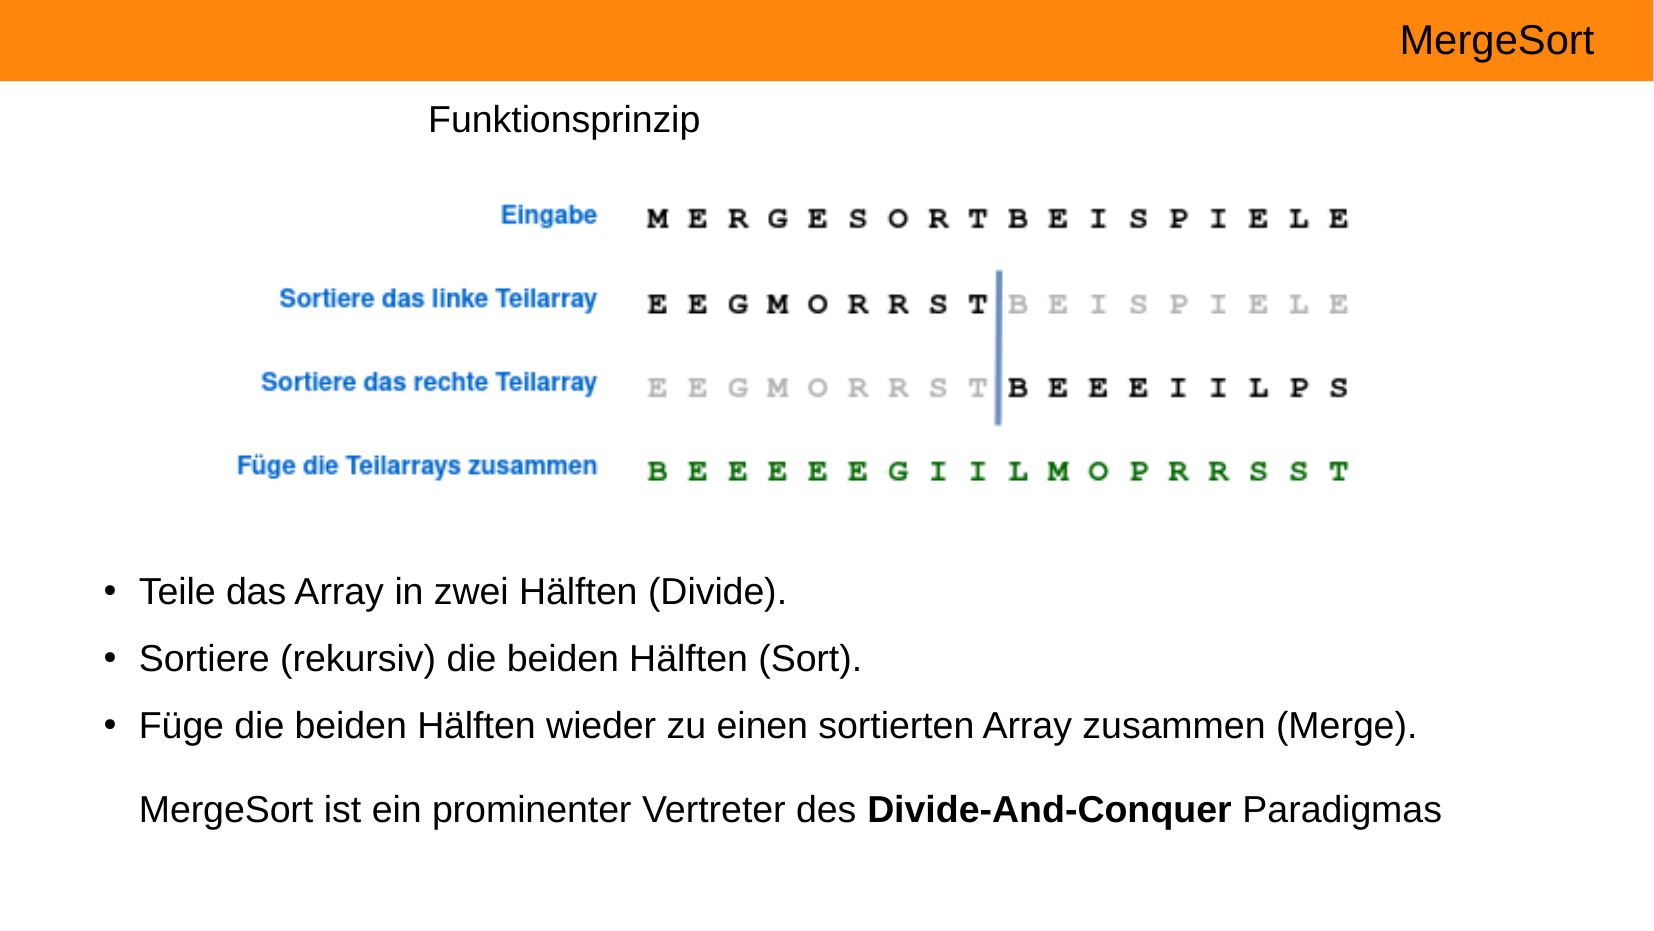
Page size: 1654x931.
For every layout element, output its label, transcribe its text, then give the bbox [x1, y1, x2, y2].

title MergeSort [0, 0, 1654, 82]
text_box Teile das Array in zwei Hälften (Divide). Sortiere (rekursiv) die beiden Hälften (Sort). Füge die beiden Hälften wieder zu einen sortierten Array zusammen (Merge). MergeSort ist ein prominenter Vertreter des Divide-And-Conquer Paradigmas [88, 563, 1595, 886]
picture [206, 172, 1418, 502]
text_box Funktionsprinzip [413, 90, 1241, 148]
